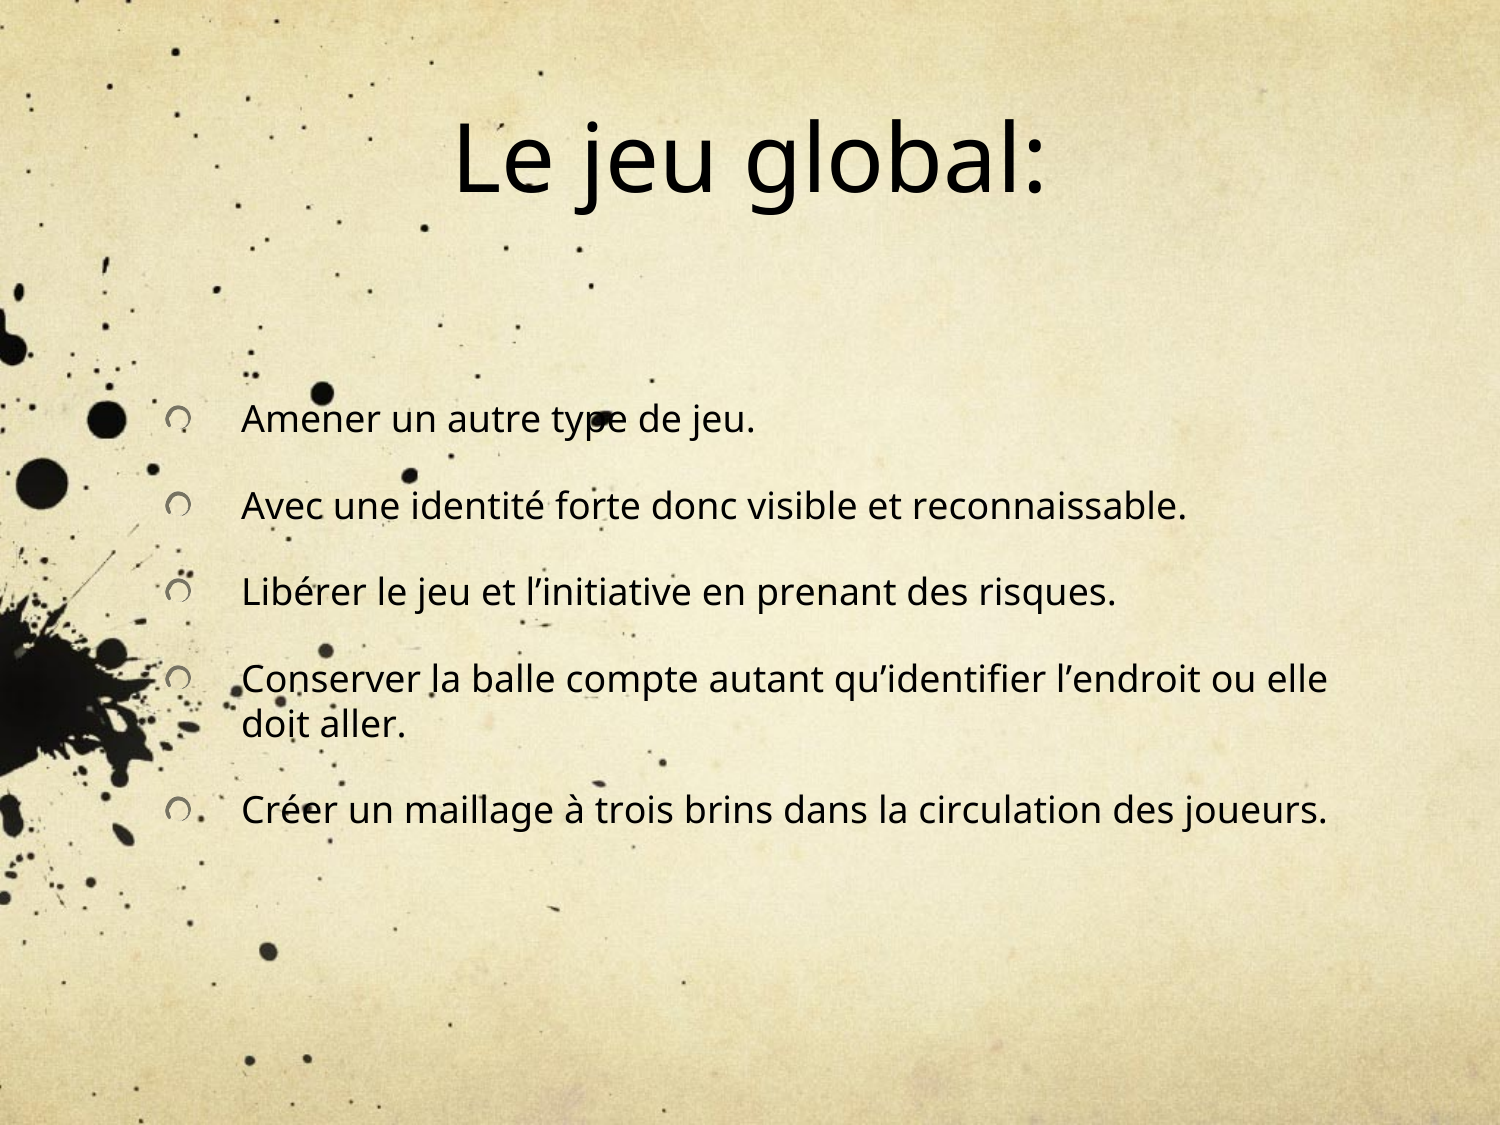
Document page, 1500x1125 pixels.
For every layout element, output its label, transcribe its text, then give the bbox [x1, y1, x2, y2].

title Le jeu global: [150, 82, 1350, 225]
list Amener un autre type de jeu. Avec une identité forte donc visible et reconnaissable. Libérer le jeu et l’initiative en prenant des risques. Conserver la balle compte autant qu’identifier l’endroit ou elle doit aller. Créer un maillage à trois brins dans la circulation des joueurs. [150, 387, 1350, 1053]
picture [0, 0, 1500, 1125]
